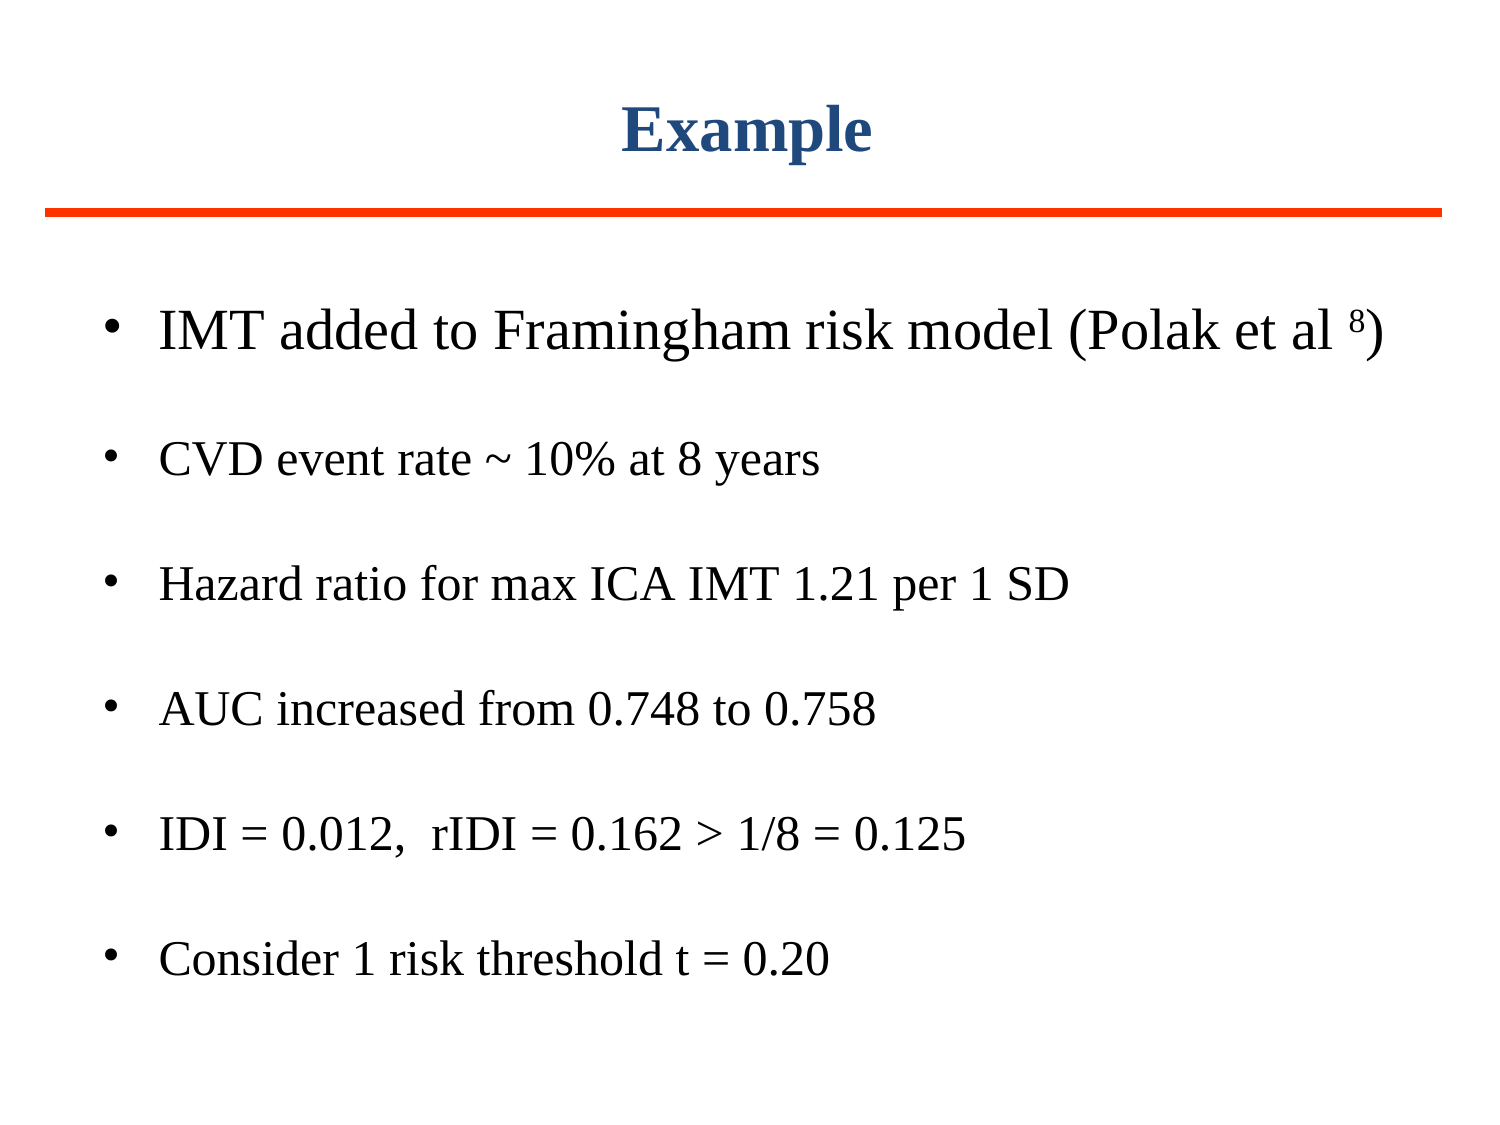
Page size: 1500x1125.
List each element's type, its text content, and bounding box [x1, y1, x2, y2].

text_box IMT added to Framingham risk model (Polak et al 8) CVD event rate ~ 10% at 8 years Hazard ratio for max ICA IMT 1.21 per 1 SD AUC increased from 0.748 to 0.758 IDI = 0.012, rIDI = 0.162 > 1/8 = 0.125 Consider 1 risk threshold t = 0.20 [87, 262, 1413, 1013]
text_box Example [99, 37, 1413, 208]
